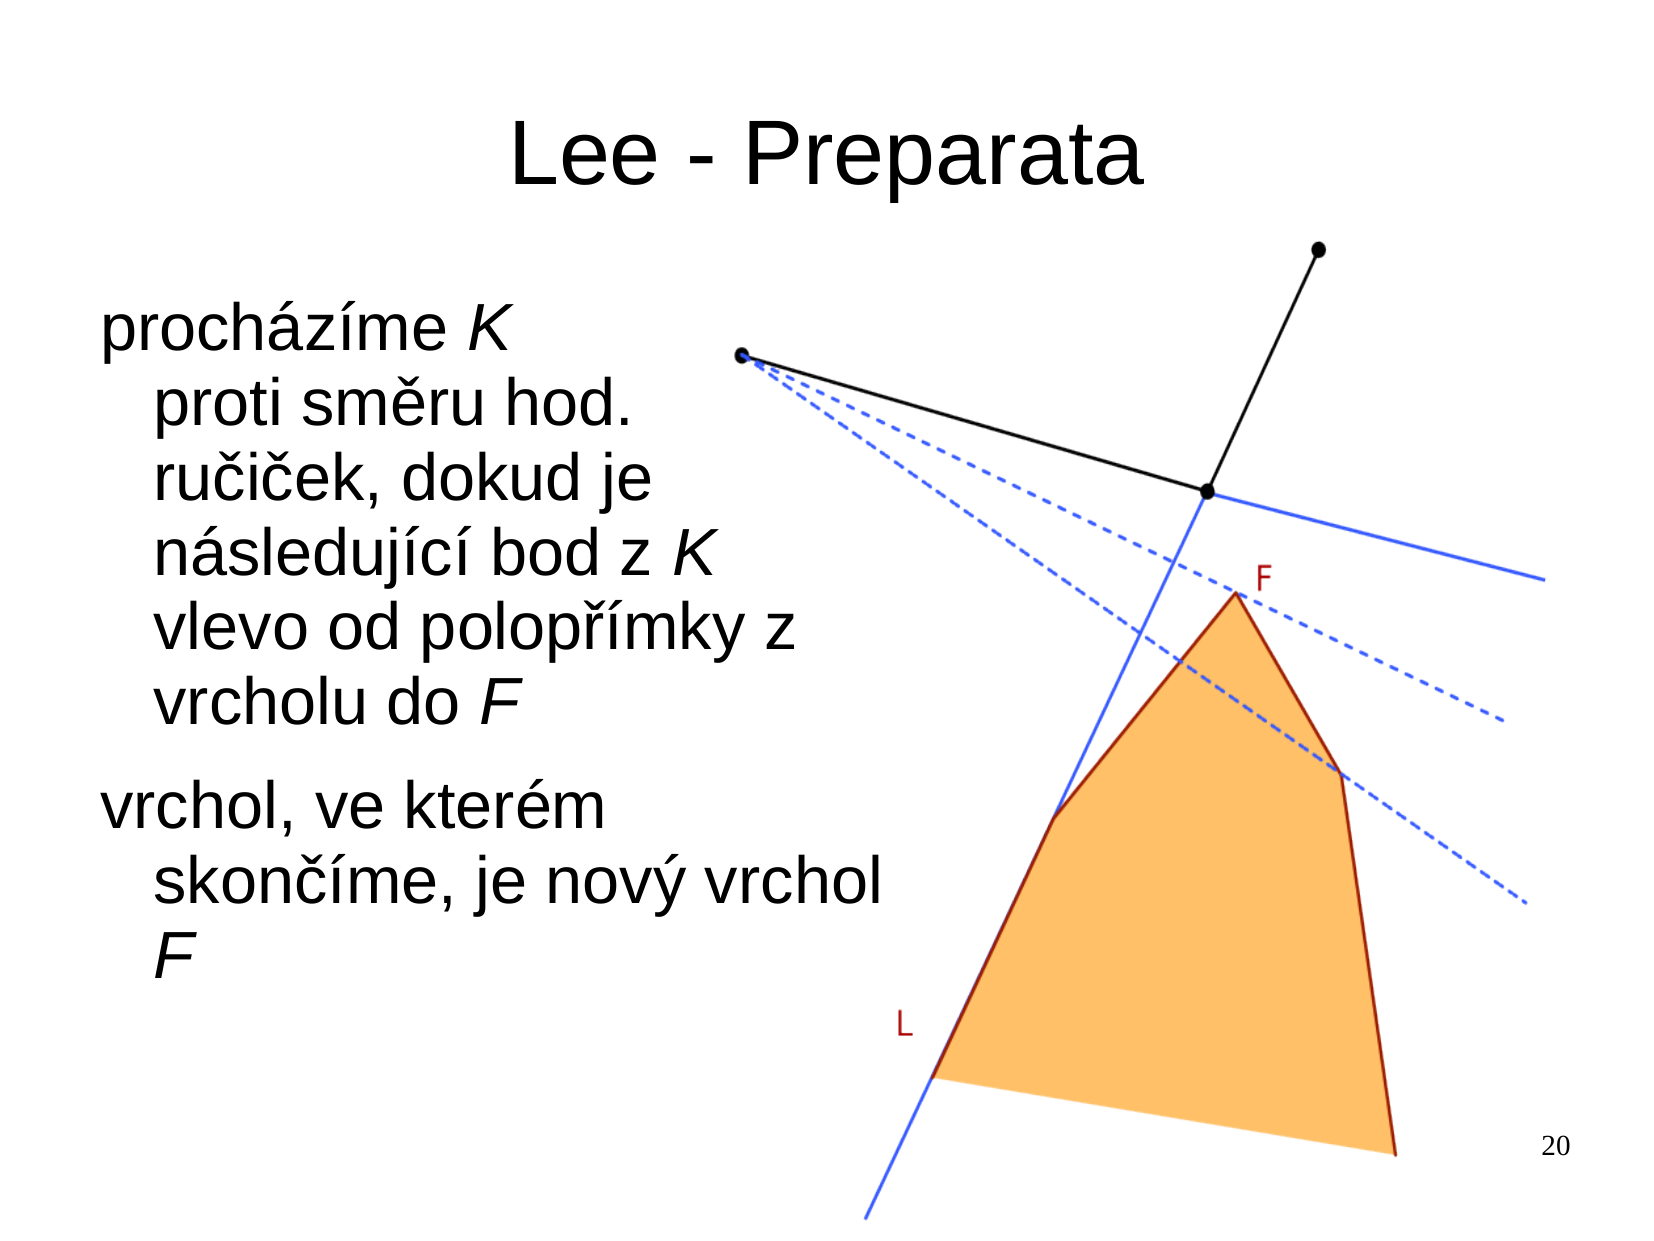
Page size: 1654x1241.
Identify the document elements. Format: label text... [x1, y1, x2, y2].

picture [649, 230, 1565, 1241]
list procházíme K proti směru hod. ručiček, dokud je následující bod z K vlevo od polopřímky z vrcholu do F vrchol, ve kterém skončíme, je nový vrchol F [82, 290, 649, 1094]
title Lee - Preparata [82, 56, 1571, 250]
